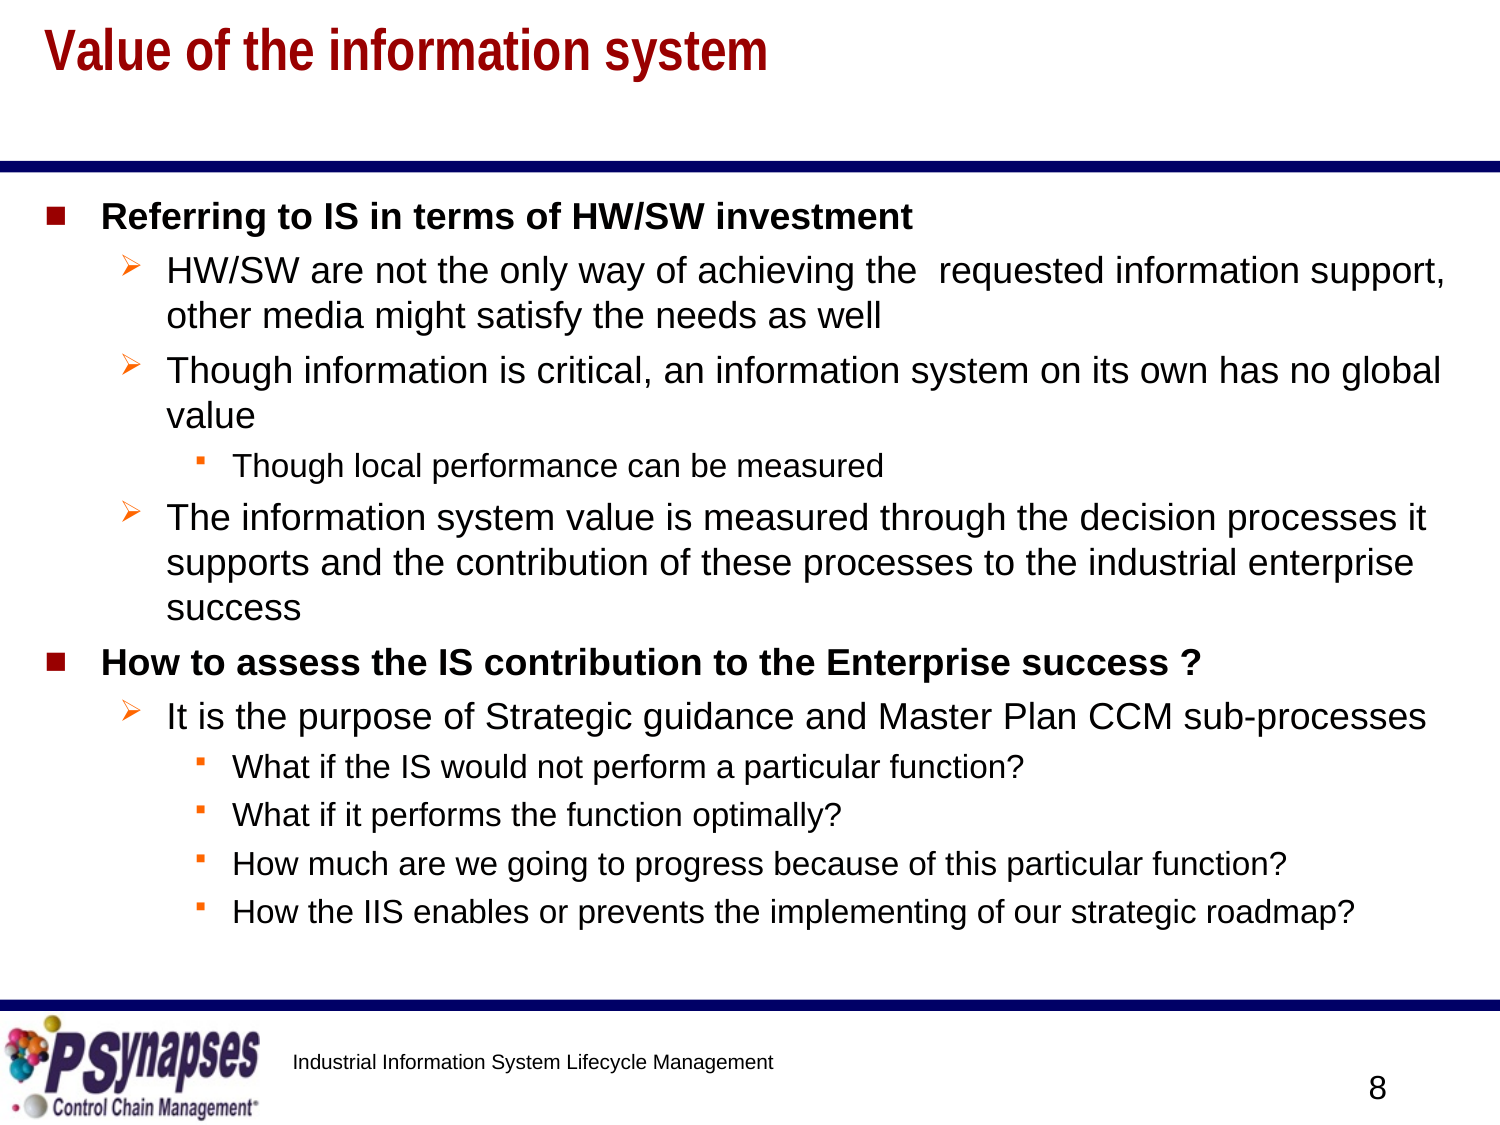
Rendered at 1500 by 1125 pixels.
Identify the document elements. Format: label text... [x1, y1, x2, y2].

title Value of the information system [29, 12, 1471, 138]
picture [0, 1011, 260, 1125]
list Referring to IS in terms of HW/SW investment HW/SW are not the only way of achieving the requested information support, other media might satisfy the needs as well Though information is critical, an information system on its own has no global value Though local performance can be measured The information system value is measured through the decision processes it supports and the contribution of these processes to the industrial enterprise success How to assess the IS contribution to the Enterprise success ? It is the purpose of Strategic guidance and Master Plan CCM sub-processes What if the IS would not perform a particular function? What if it performs the function optimally? How much are we going to progress because of this particular function? How the IIS enables or prevents the implementing of our strategic roadmap? [29, 184, 1471, 988]
